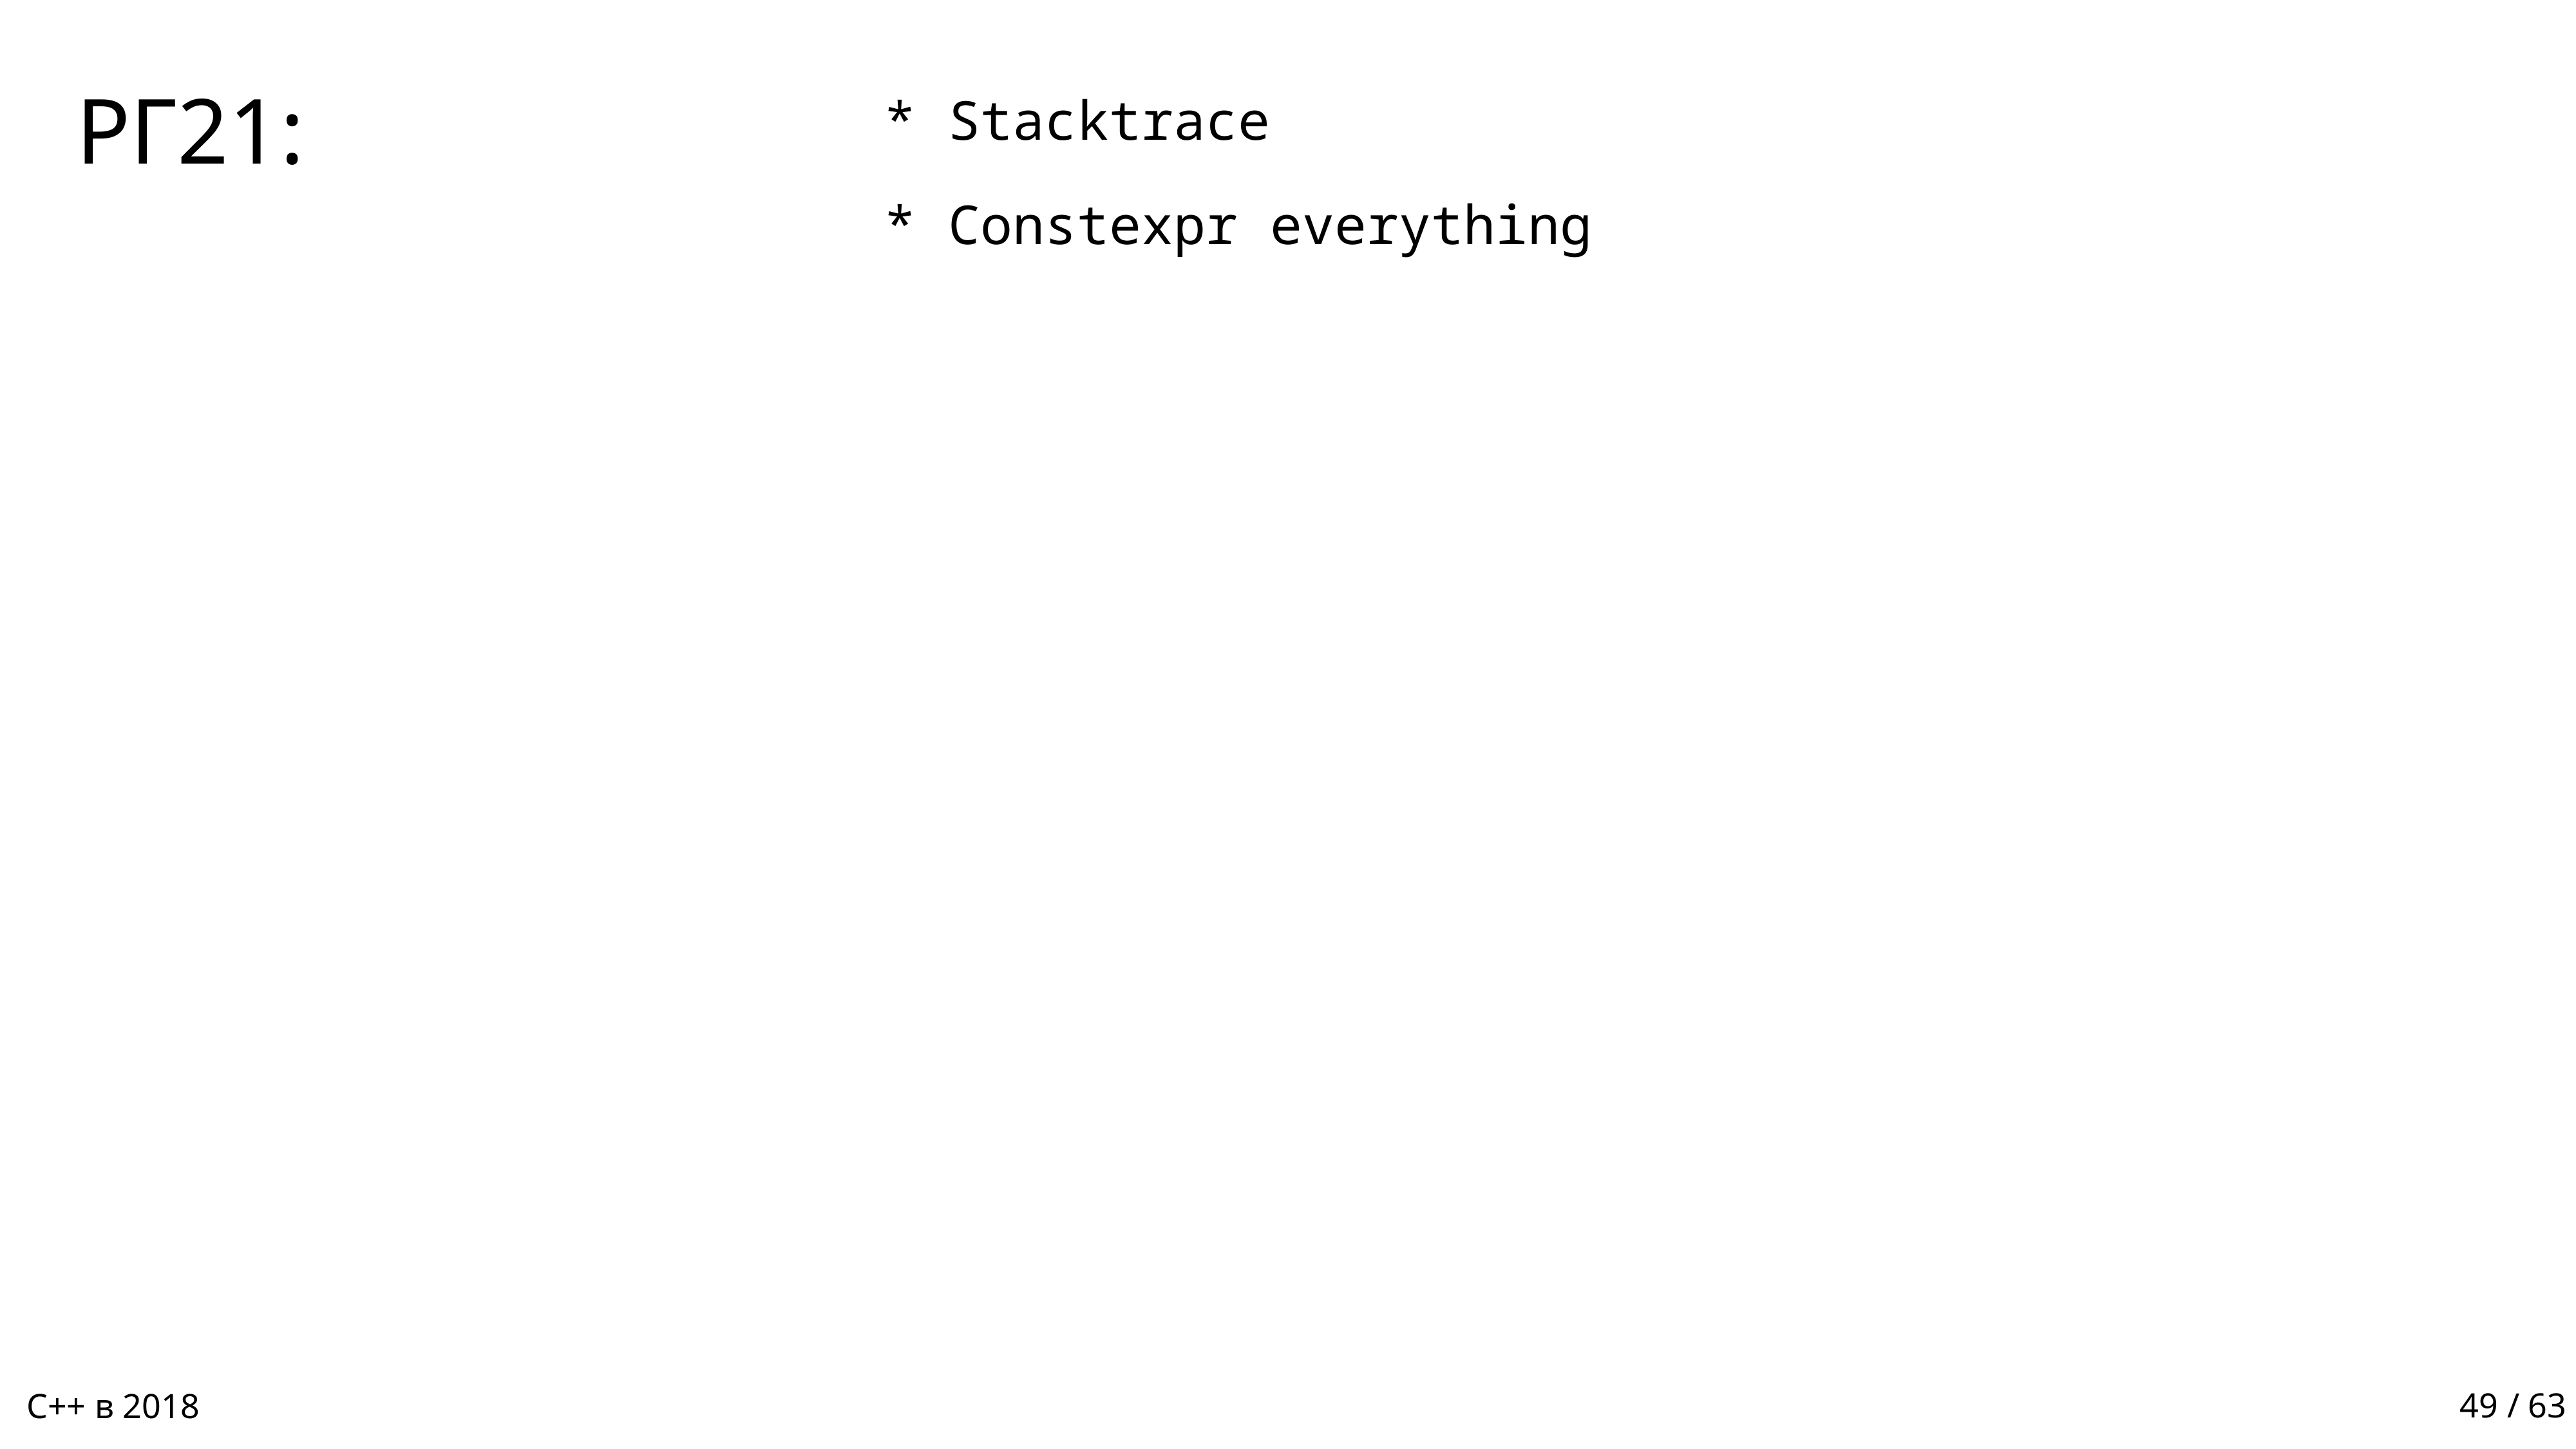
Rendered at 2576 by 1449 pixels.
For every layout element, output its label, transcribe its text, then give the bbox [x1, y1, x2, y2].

list C++ в 2018 [17, 1376, 1114, 1431]
title РГ21: [66, 81, 802, 486]
list <number> / 63 [1479, 1376, 2576, 1431]
list * Stacktrace * Constexpr everything [875, 81, 2460, 1249]
